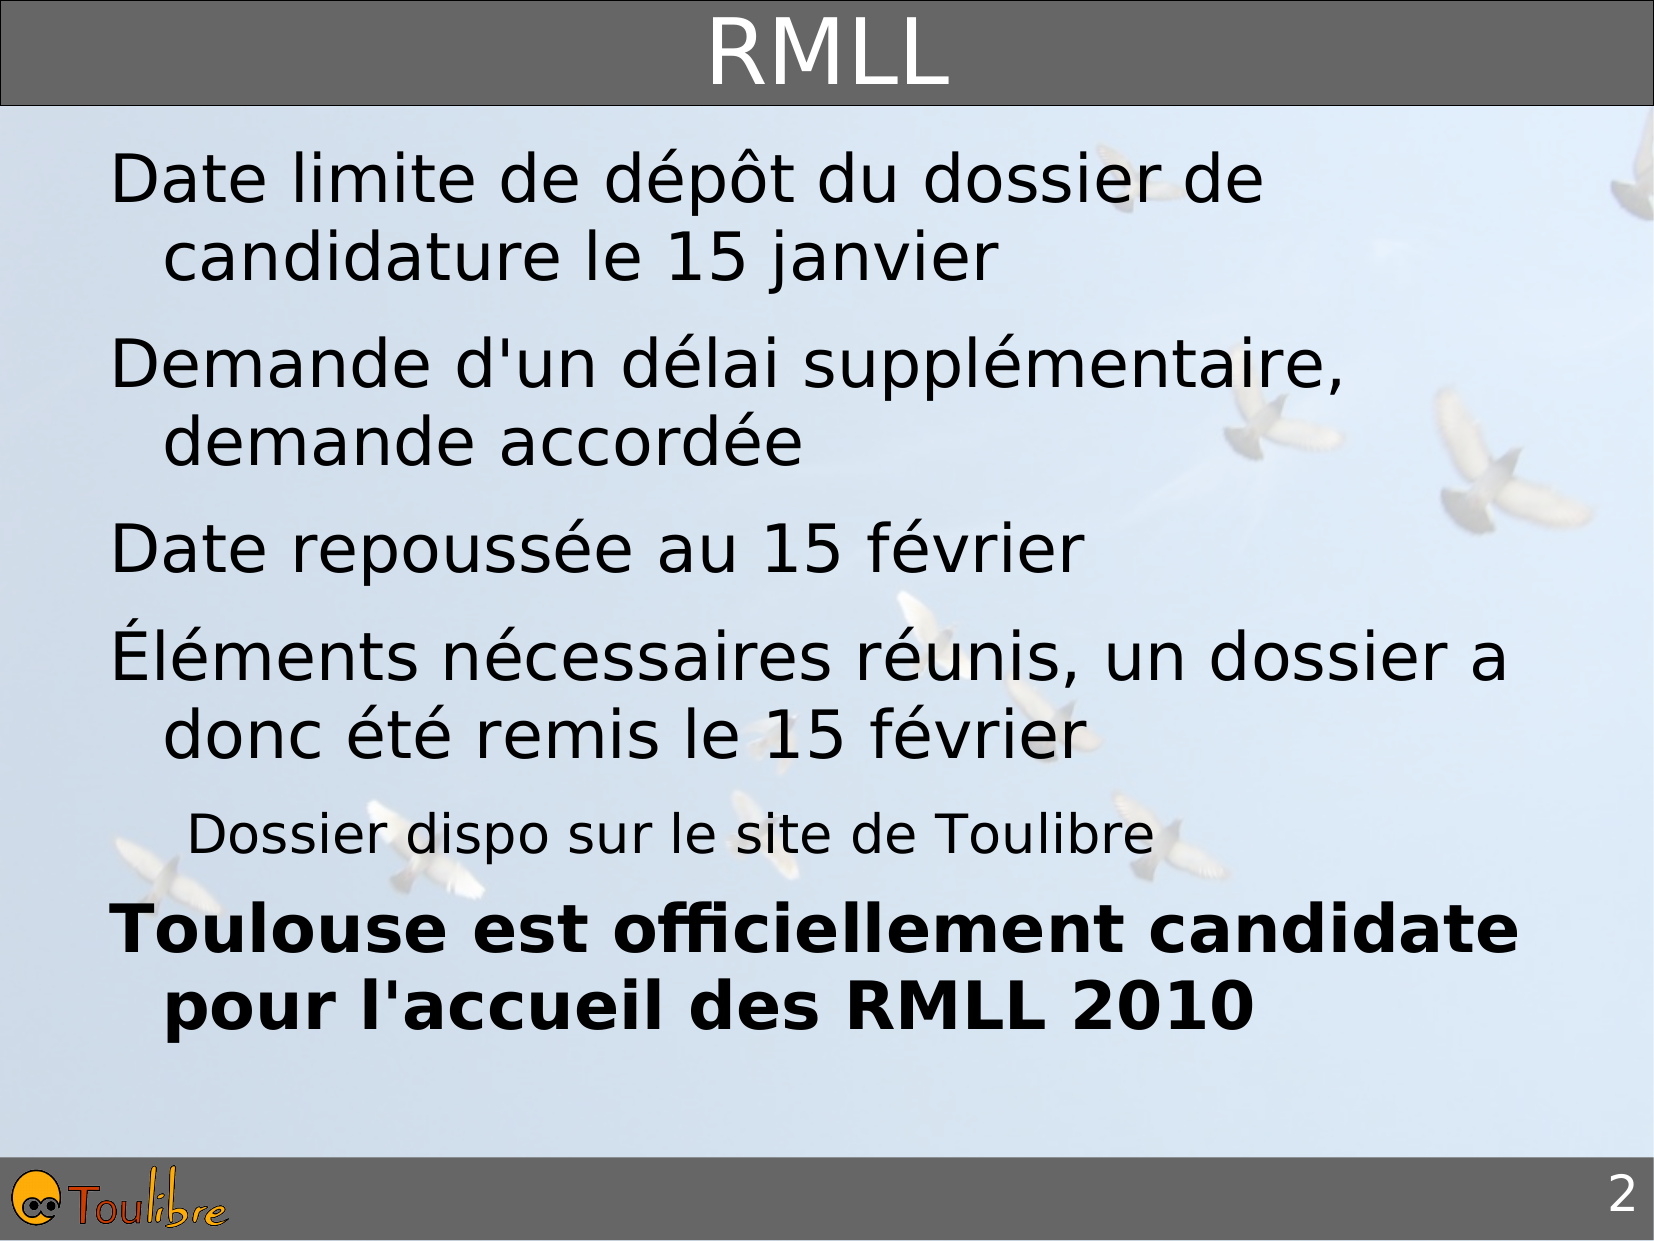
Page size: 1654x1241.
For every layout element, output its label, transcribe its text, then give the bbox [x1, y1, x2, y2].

list Date limite de dépôt du dossier de candidature le 15 janvier Demande d'un délai supplémentaire, demande accordée Date repoussée au 15 février Éléments nécessaires réunis, un dossier a donc été remis le 15 février Dossier dispo sur le site de Toulibre Toulouse est officiellement candidate pour l'accueil des RMLL 2010 [91, 140, 1580, 1124]
picture [11, 1165, 229, 1228]
title RMLL [0, 0, 1654, 107]
